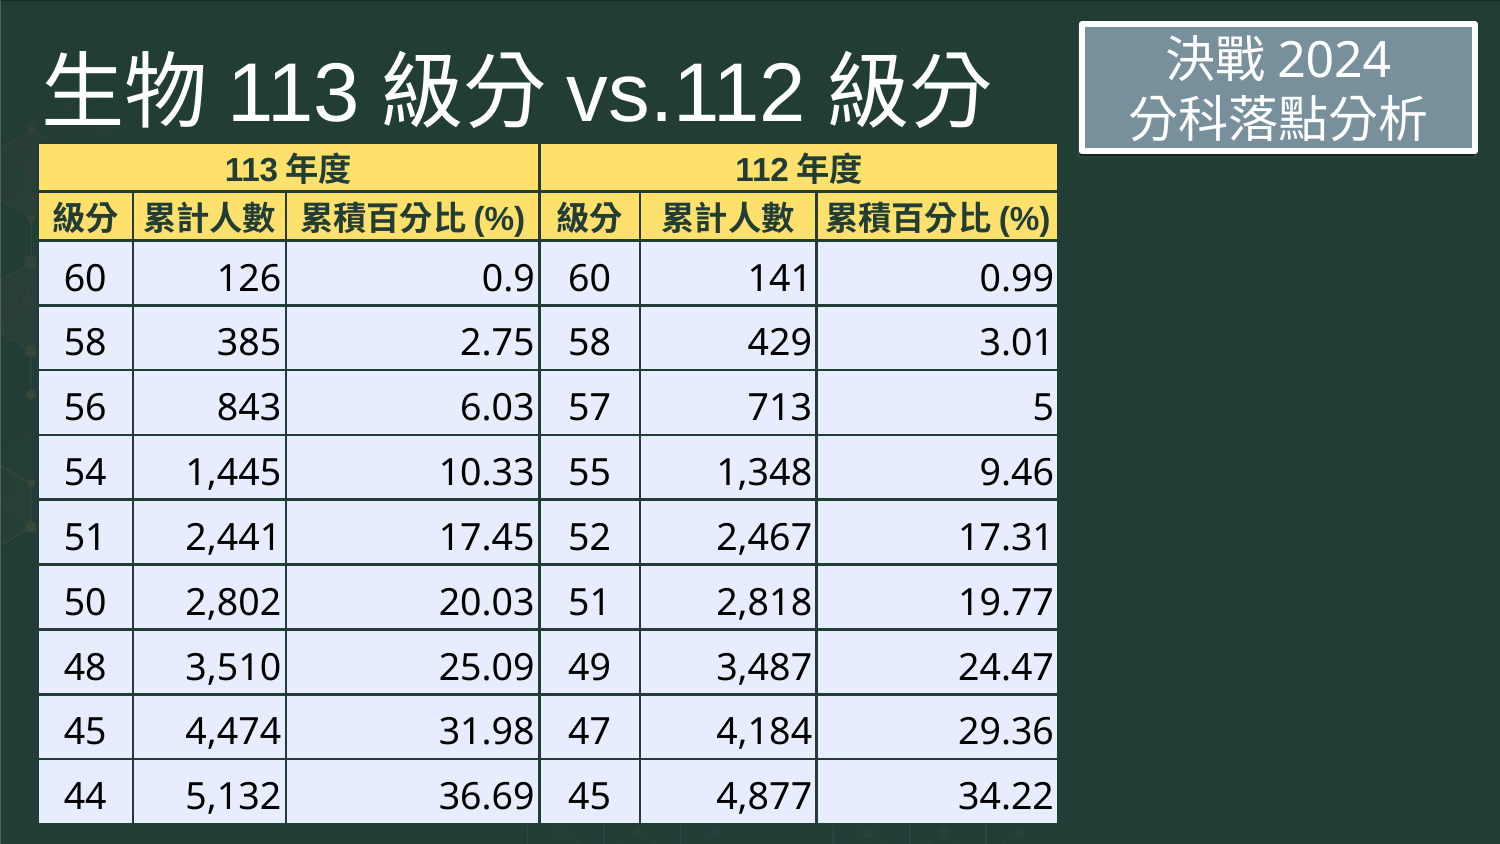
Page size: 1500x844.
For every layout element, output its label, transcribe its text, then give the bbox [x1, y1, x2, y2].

table_cell 50 [39, 566, 132, 628]
table_header 112年度 [541, 144, 1057, 190]
table_cell 0.9 [287, 242, 538, 304]
table_cell 1,348 [641, 436, 815, 498]
table_cell 4,184 [641, 696, 815, 758]
table_cell 6.03 [287, 371, 538, 434]
table_cell 2,818 [641, 566, 815, 628]
table_cell 36.69 [287, 760, 538, 823]
table_cell 累積百分比(%) [818, 193, 1057, 239]
table_cell 57 [541, 371, 639, 434]
table_cell 49 [541, 631, 639, 693]
table_cell 713 [641, 371, 815, 434]
table_cell 4,474 [134, 696, 285, 758]
table_cell 60 [39, 242, 132, 304]
table_cell 429 [641, 307, 815, 369]
table_cell 17.31 [818, 501, 1057, 563]
table_cell 45 [541, 760, 639, 823]
table_cell 29.36 [818, 696, 1057, 758]
table_cell 3.01 [818, 307, 1057, 369]
table_cell 2,467 [641, 501, 815, 563]
table_cell 20.03 [287, 566, 538, 628]
table_cell 累計人數 [134, 193, 285, 239]
table_cell 17.45 [287, 501, 538, 563]
table_cell 10.33 [287, 436, 538, 498]
table_cell 51 [39, 501, 132, 563]
table_cell 843 [134, 371, 285, 434]
table_header 113年度 [39, 144, 538, 190]
table_cell 級分 [39, 193, 132, 239]
table_cell 5 [818, 371, 1057, 434]
table_cell 2.75 [287, 307, 538, 369]
table_cell 2,802 [134, 566, 285, 628]
table_cell 25.09 [287, 631, 538, 693]
table_cell 2,441 [134, 501, 285, 563]
table_cell 51 [541, 566, 639, 628]
table_cell 56 [39, 371, 132, 434]
text_box 決戰2024 分科落點分析 [1081, 24, 1475, 151]
table_cell 4,877 [641, 760, 815, 823]
table_cell 0.99 [818, 242, 1057, 304]
table_cell 44 [39, 760, 132, 823]
table_cell 54 [39, 436, 132, 498]
table_cell 52 [541, 501, 639, 563]
table_cell 60 [541, 242, 639, 304]
table_cell 141 [641, 242, 815, 304]
table_cell 級分 [541, 193, 639, 239]
title 生物113級分vs.112級分 [26, 23, 1424, 165]
table_cell 58 [541, 307, 639, 369]
table_cell 累積百分比(%) [287, 193, 538, 239]
picture [0, 0, 1500, 844]
table_cell 34.22 [818, 760, 1057, 823]
table_cell 58 [39, 307, 132, 369]
table_cell 48 [39, 631, 132, 693]
table_cell 47 [541, 696, 639, 758]
table_cell 1,445 [134, 436, 285, 498]
table_cell 累計人數 [641, 193, 815, 239]
table_cell 31.98 [287, 696, 538, 758]
table_cell 24.47 [818, 631, 1057, 693]
table_cell 5,132 [134, 760, 285, 823]
table_cell 3,487 [641, 631, 815, 693]
table_cell 385 [134, 307, 285, 369]
table_cell 9.46 [818, 436, 1057, 498]
table_cell 19.77 [818, 566, 1057, 628]
table_cell 126 [134, 242, 285, 304]
table_cell 55 [541, 436, 639, 498]
table_cell 3,510 [134, 631, 285, 693]
table_cell 45 [39, 696, 132, 758]
